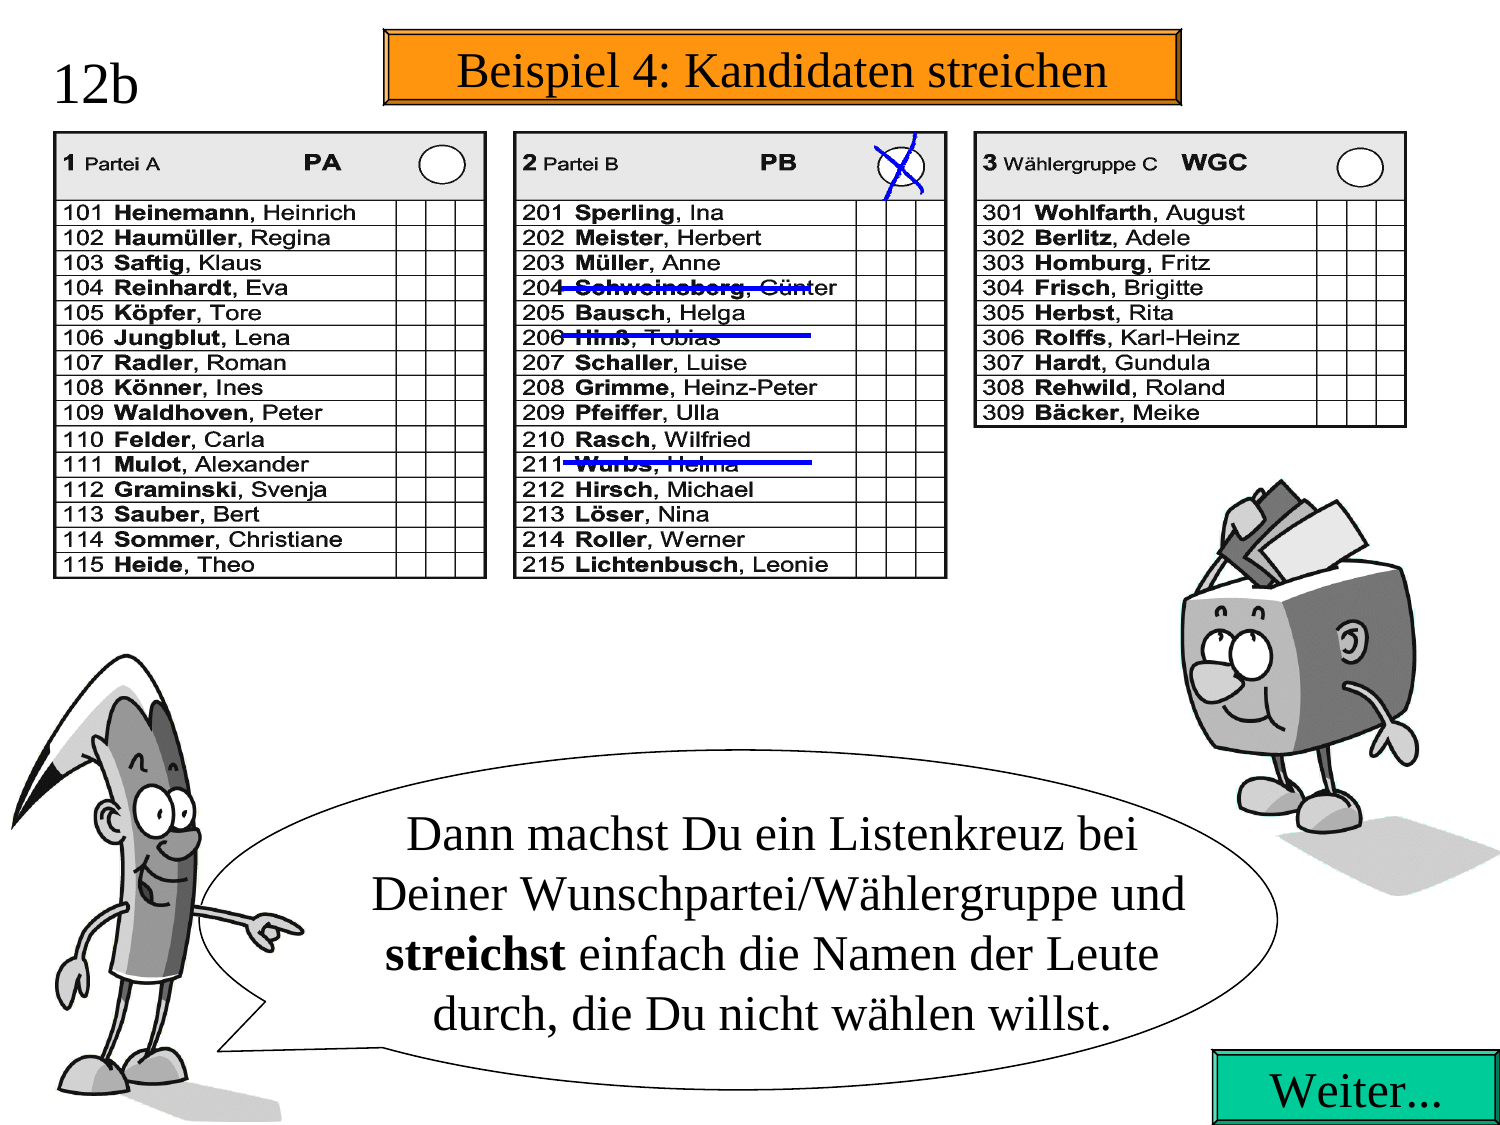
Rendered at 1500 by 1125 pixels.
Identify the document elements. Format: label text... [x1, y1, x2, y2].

picture [5, 642, 313, 1122]
text_box Dann machst Du ein Listenkreuz bei Deiner Wunschpartei/Wählergruppe und streichst einfach die Namen der Leute durch, die Du nicht wählen willst. [313, 749, 1278, 1090]
text_box Weiter... [1218, 1055, 1495, 1120]
text_box 12b [37, 37, 160, 138]
text_box Beispiel 4: Kandidaten streichen [389, 35, 1176, 99]
picture [53, 129, 1500, 896]
